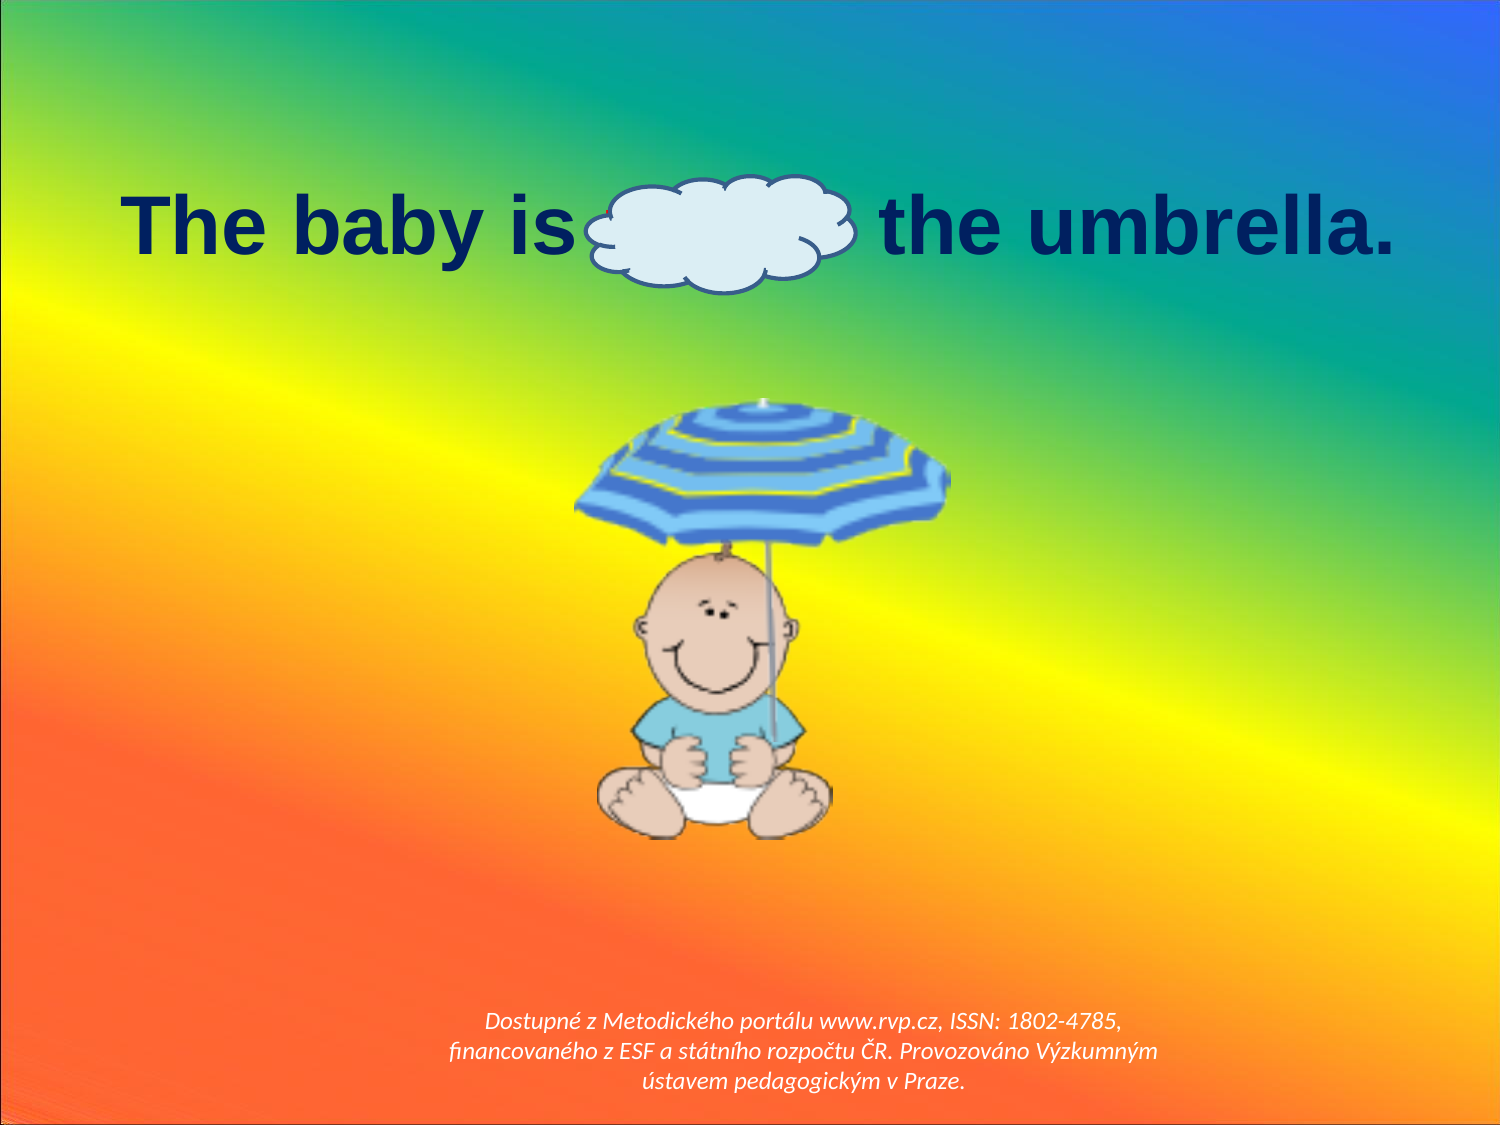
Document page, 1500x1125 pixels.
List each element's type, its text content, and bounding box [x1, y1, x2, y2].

picture [0, 0, 1500, 1125]
title [0, 328, 1465, 751]
text_box [585, 176, 856, 294]
text_box Dostupné z Metodického portálu www.rvp.cz, ISSN: 1802-4785, financovaného z ESF a státního rozpočtu ČR. Provozováno Výzkumným ústavem pedagogickým v Praze. [421, 1019, 1187, 1080]
text_box The baby is under the umbrella. [105, 164, 1442, 280]
